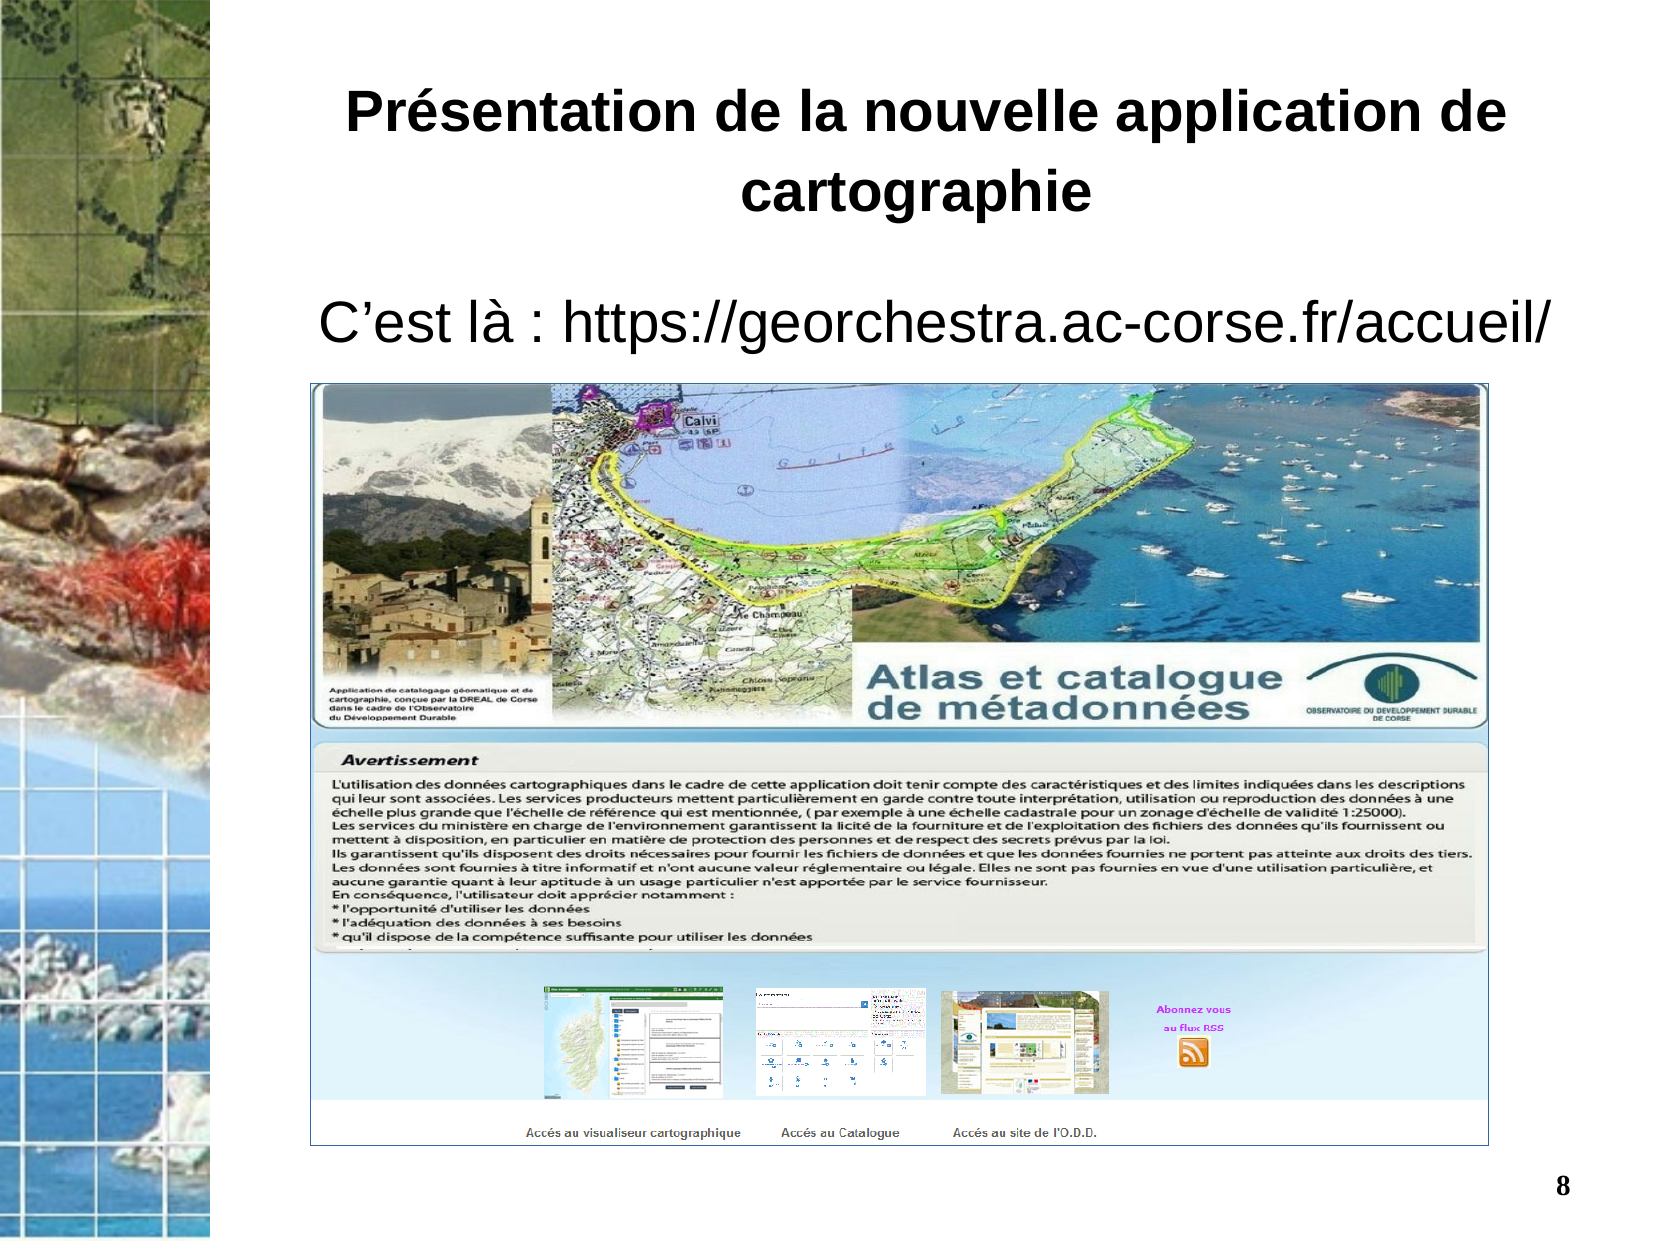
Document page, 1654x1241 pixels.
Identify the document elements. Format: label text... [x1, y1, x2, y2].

title Présentation de la nouvelle application de cartographie [248, 49, 1571, 257]
picture [310, 383, 1489, 1146]
list C’est là : https://georchestra.ac-corse.fr/accueil/ [248, 290, 1571, 1111]
picture [0, 0, 210, 1241]
